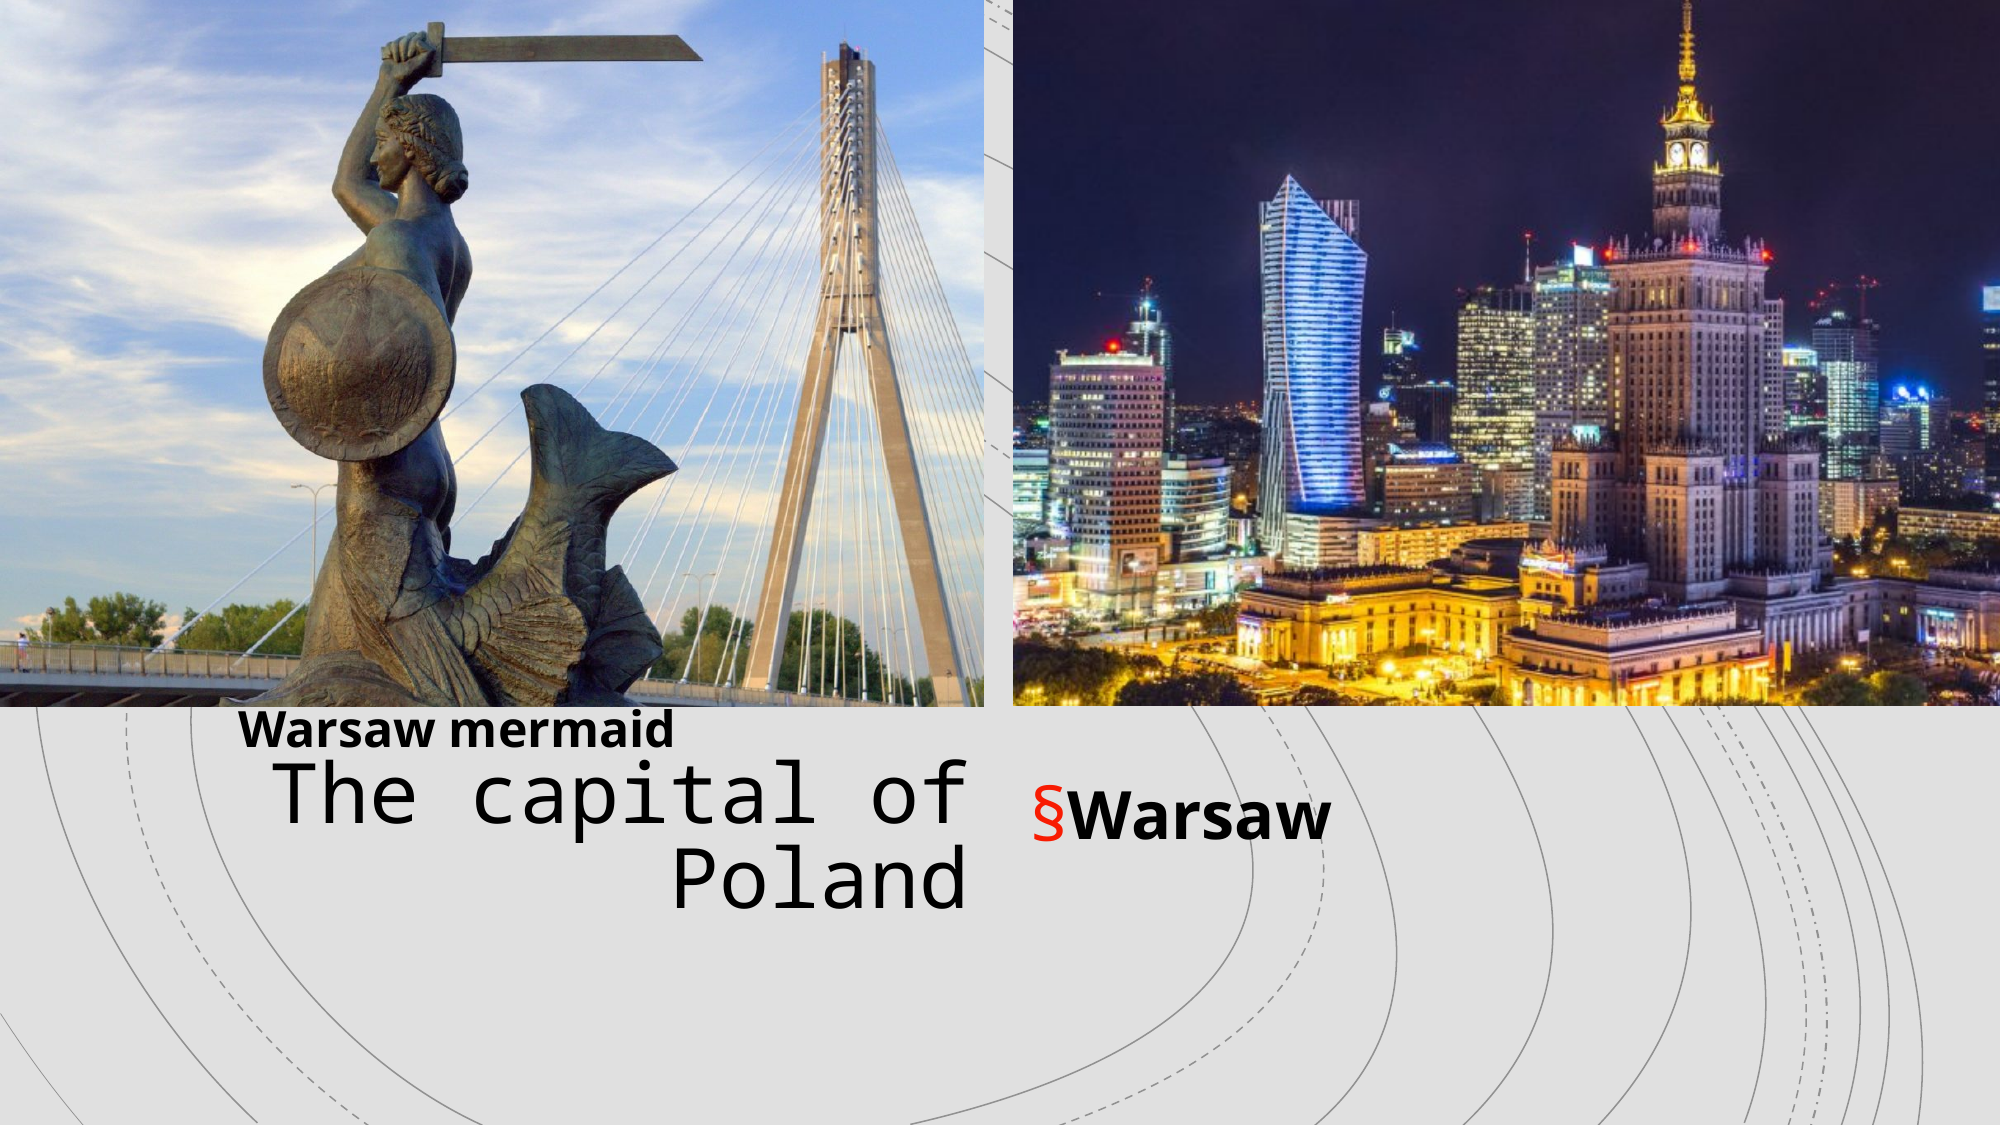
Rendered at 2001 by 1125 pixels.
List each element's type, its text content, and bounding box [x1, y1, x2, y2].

text_box [0, 0, 2000, 1125]
picture [0, 0, 984, 707]
list Warsaw [1015, 749, 1871, 1041]
picture [1013, 0, 2000, 706]
text_box Warsaw mermaid [145, 689, 769, 765]
title The capital of Poland [145, 748, 984, 1041]
